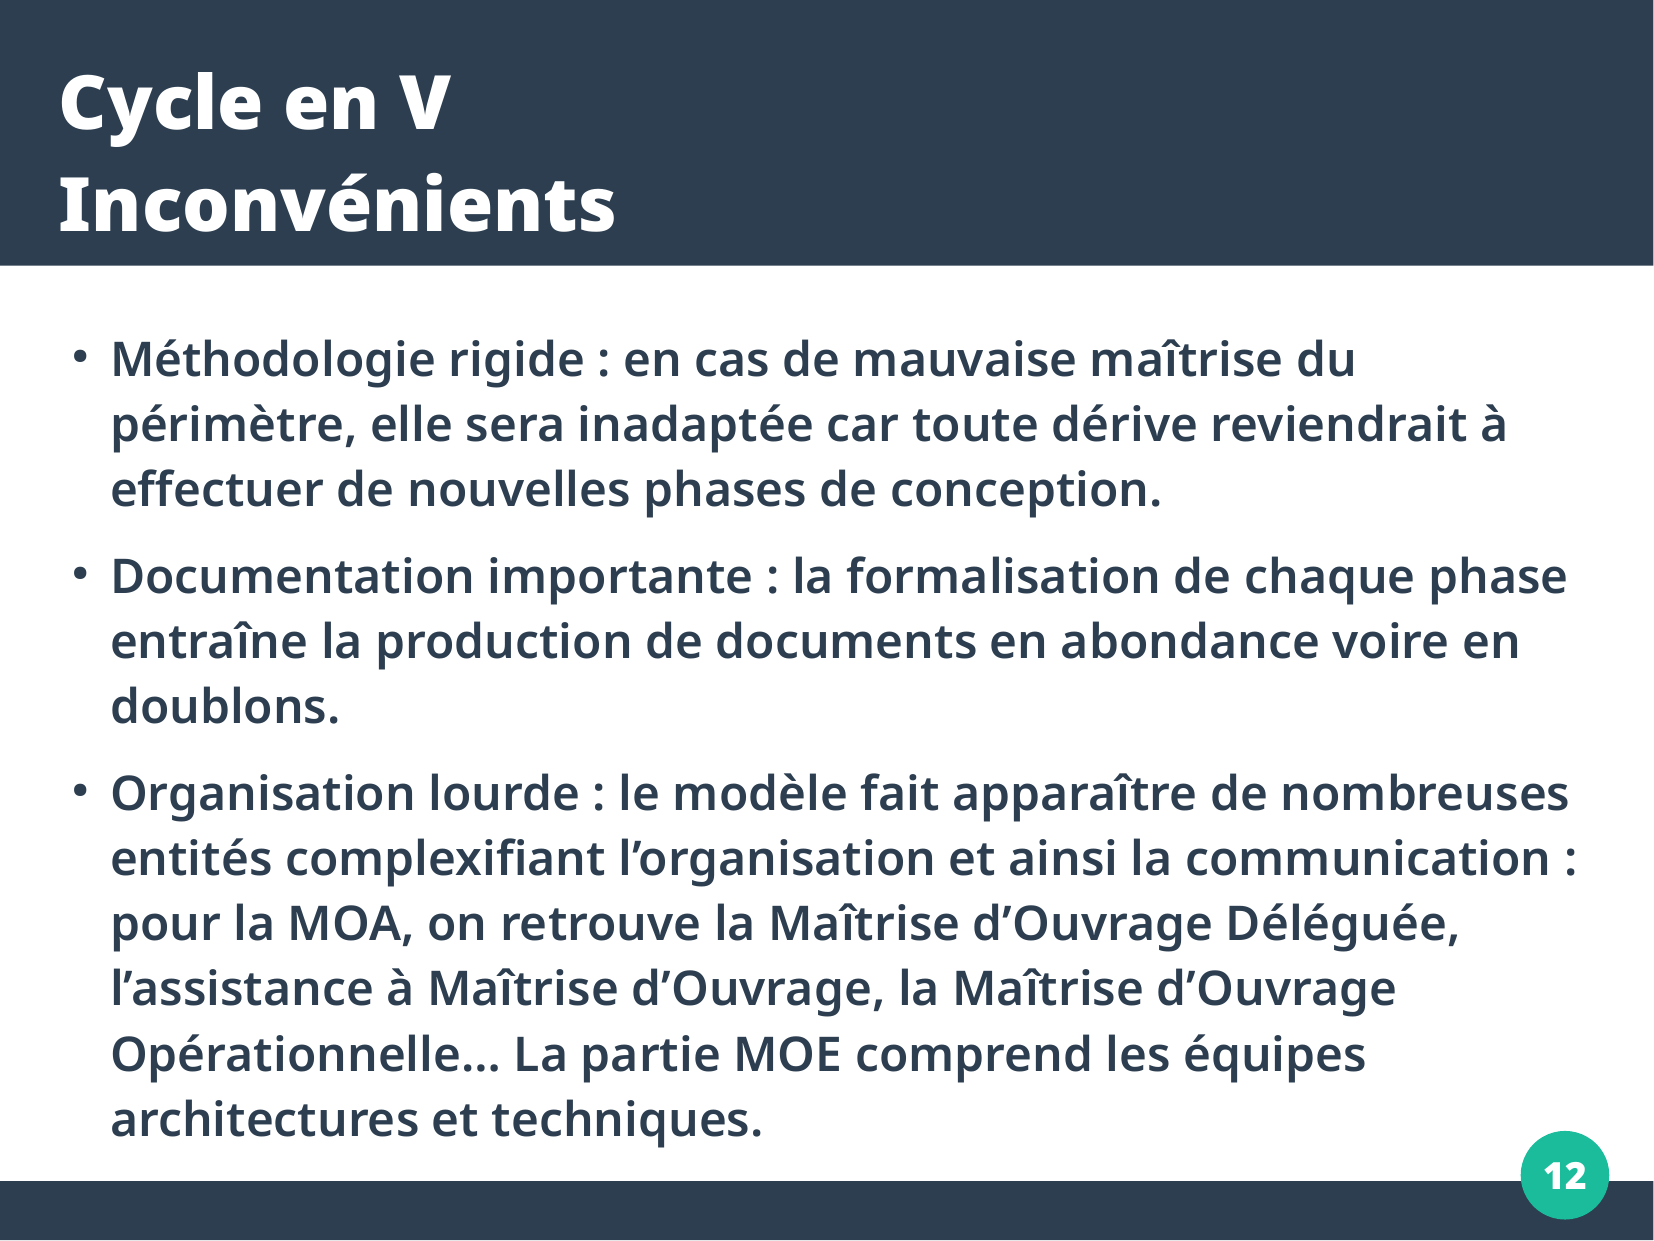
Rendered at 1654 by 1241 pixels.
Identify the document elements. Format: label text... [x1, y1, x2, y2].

title Cycle en V Inconvénients [59, 49, 1595, 207]
list Méthodologie rigide : en cas de mauvaise maîtrise du périmètre, elle sera inadaptée car toute dérive reviendrait à effectuer de nouvelles phases de conception. Documentation importante : la formalisation de chaque phase entraîne la production de documents en abondance voire en doublons. Organisation lourde : le modèle fait apparaître de nombreuses entités complexifiant l’organisation et ainsi la communication : pour la MOA, on retrouve la Maîtrise d’Ouvrage Déléguée, l’assistance à Maîtrise d’Ouvrage, la Maîtrise d’Ouvrage Opérationnelle… La partie MOE comprend les équipes architectures et techniques. [59, 324, 1595, 1152]
